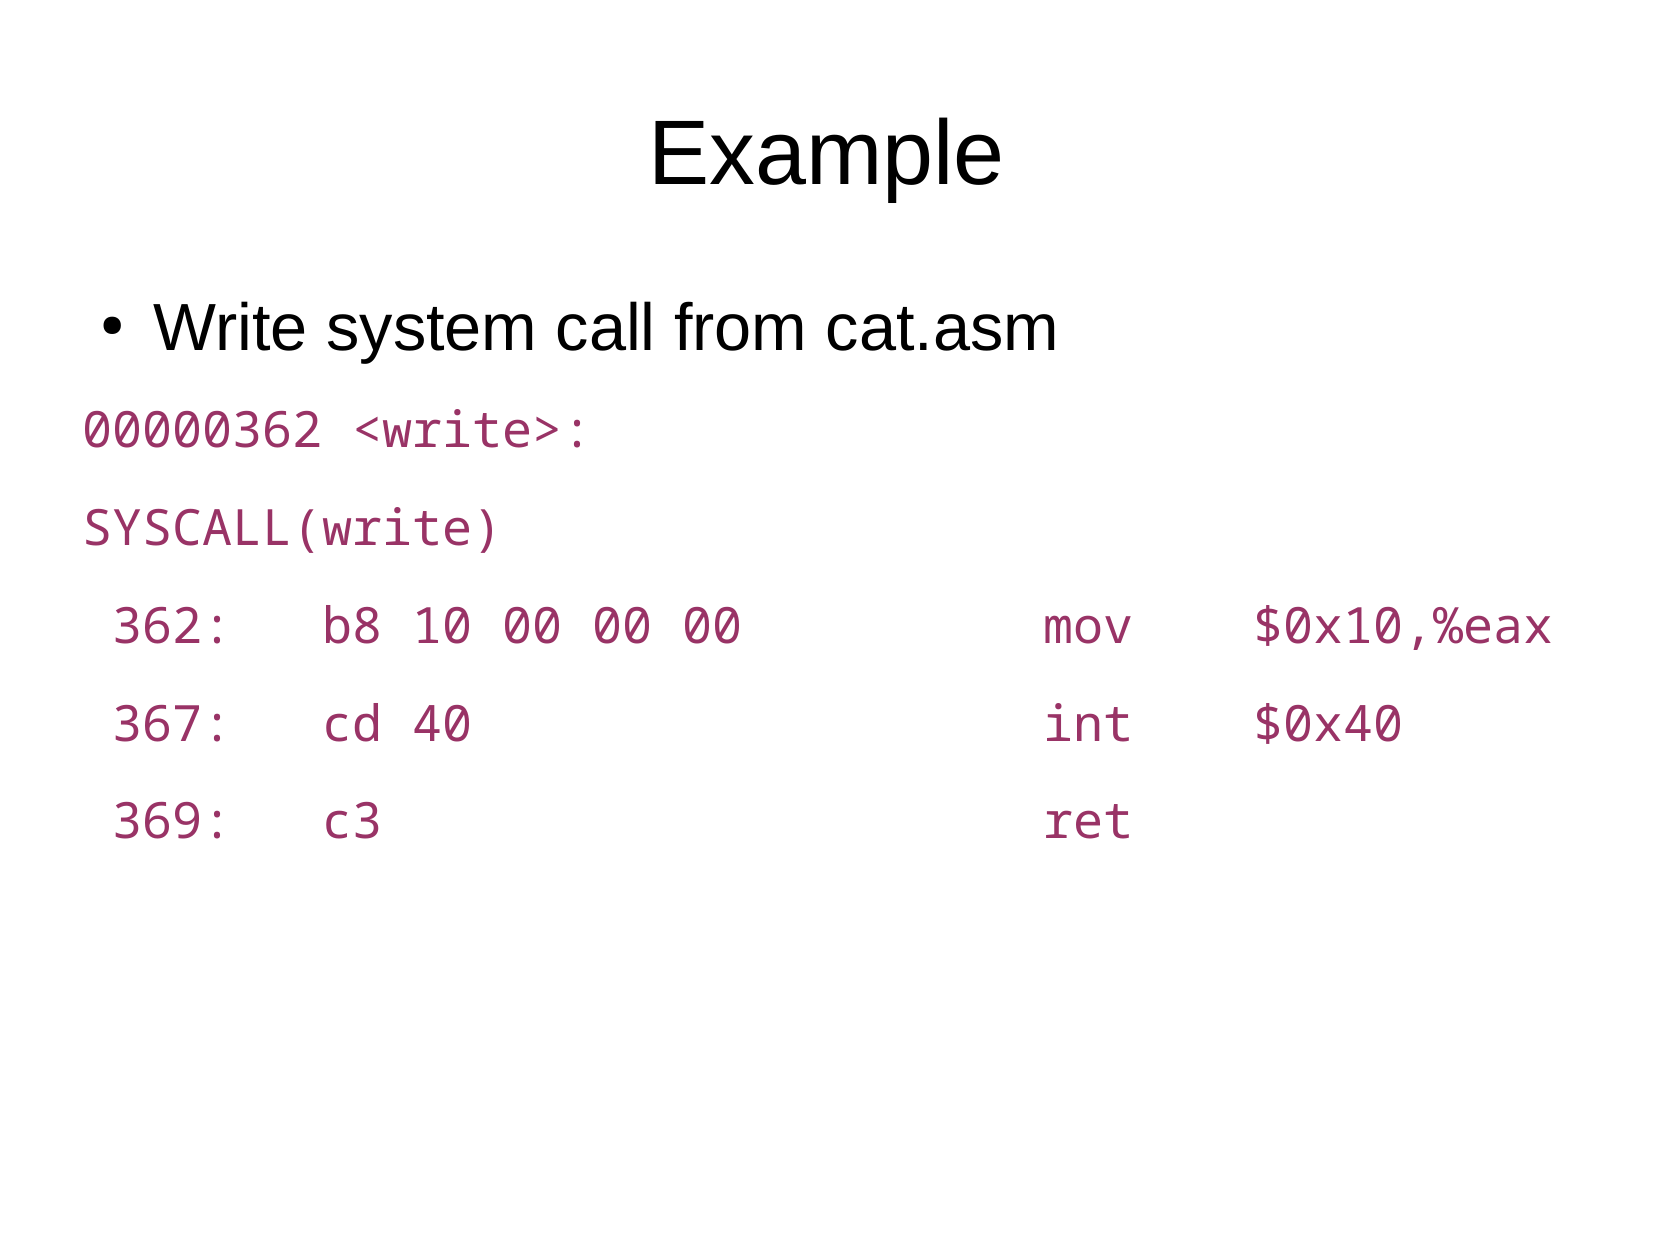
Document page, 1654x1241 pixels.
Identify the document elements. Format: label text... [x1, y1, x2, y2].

list Write system call from cat.asm 00000362 <write>: SYSCALL(write) 362: b8 10 00 00 00 mov $0x10,%eax 367: cd 40 int $0x40 369: c3 ret [82, 290, 1571, 1010]
title Example [82, 49, 1571, 257]
